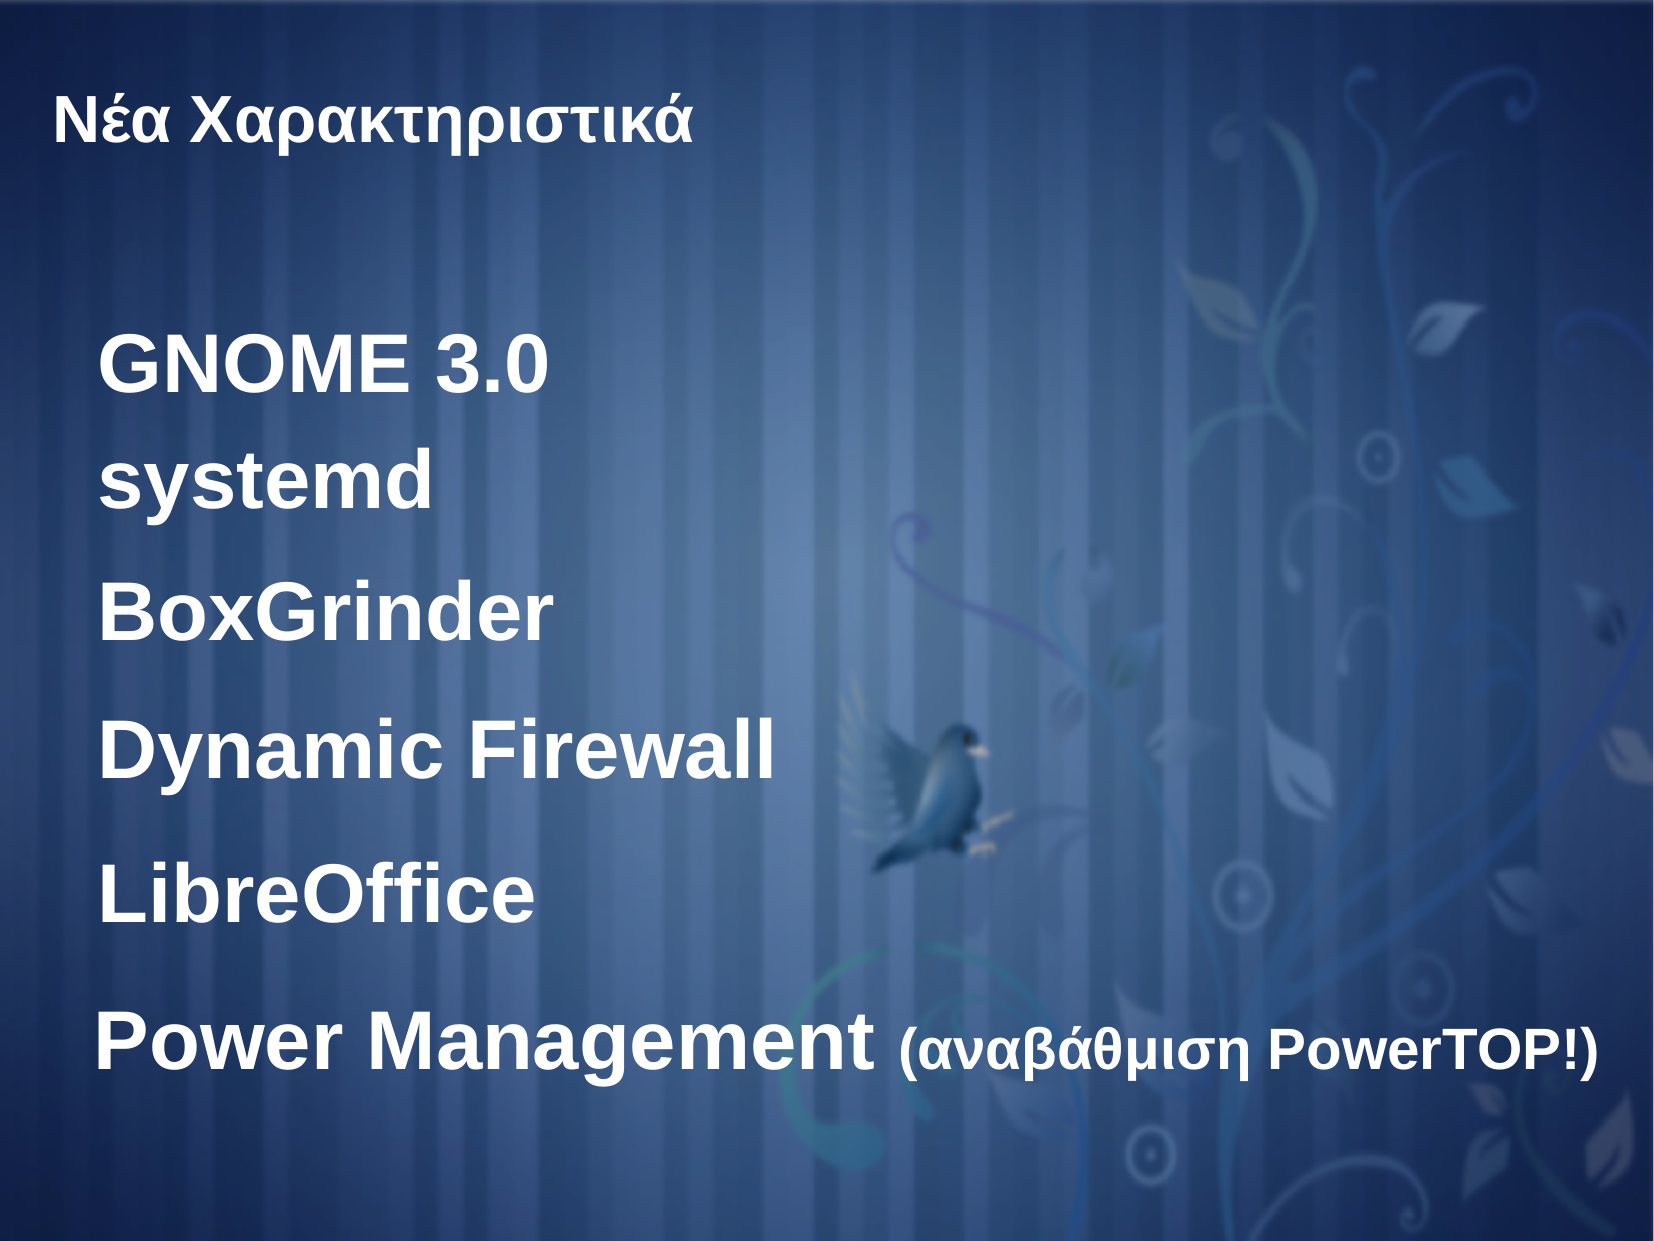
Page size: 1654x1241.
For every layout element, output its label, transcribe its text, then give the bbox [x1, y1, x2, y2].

picture [0, 0, 1654, 1241]
text_box GNOME 3.0 [82, 309, 571, 418]
text_box Νέα Χαρακτηριστικά [37, 75, 713, 188]
text_box LibreOffice [82, 840, 571, 948]
text_box Power Management (αναβάθμιση PowerTOP!) [79, 986, 1625, 1095]
text_box systemd [82, 425, 571, 534]
text_box Dynamic Firewall [82, 696, 796, 804]
text_box BoxGrinder [82, 557, 571, 666]
